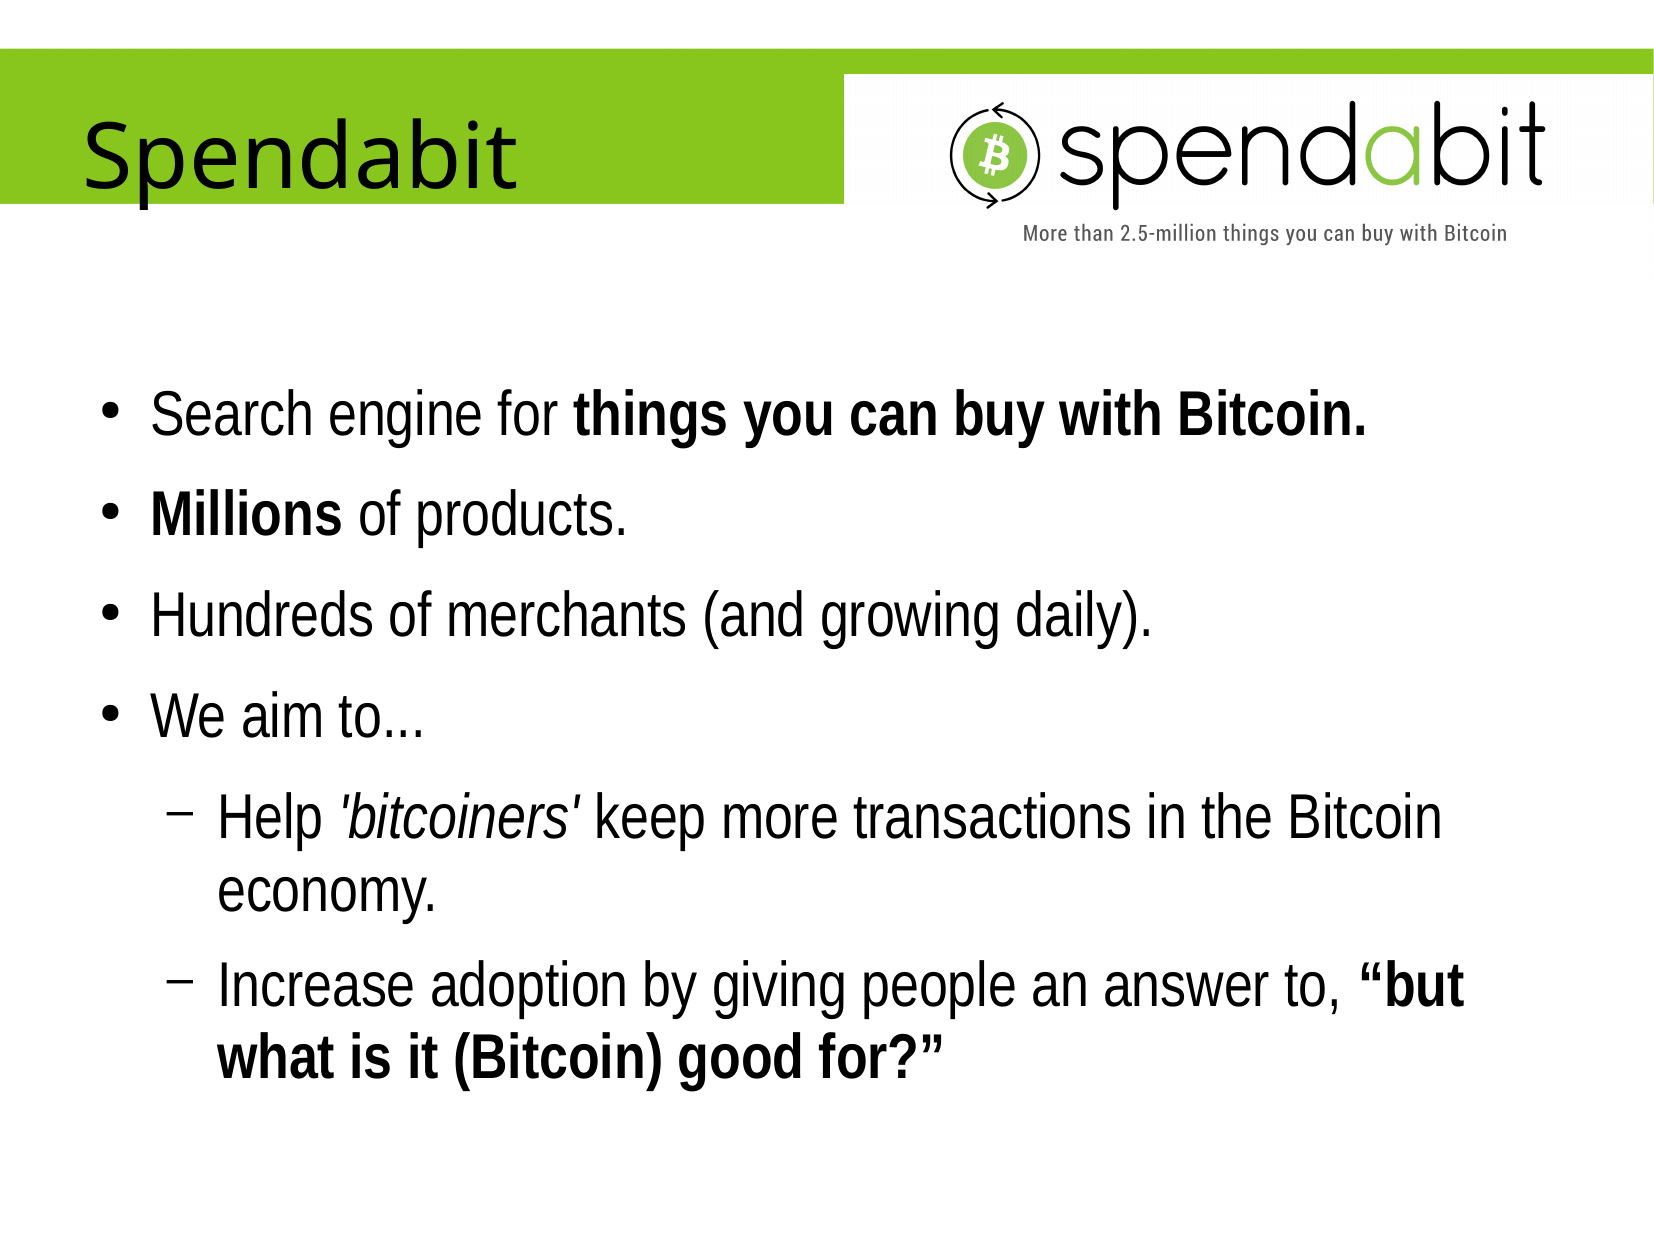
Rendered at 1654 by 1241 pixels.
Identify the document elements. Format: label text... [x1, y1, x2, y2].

title Spendabit [82, 49, 1571, 257]
picture [0, 0, 1654, 1241]
list Search engine for things you can buy with Bitcoin. Millions of products. Hundreds of merchants (and growing daily). We aim to... Help 'bitcoiners' keep more transactions in the Bitcoin economy. Increase adoption by giving people an answer to, “but what is it (Bitcoin) good for?” [82, 375, 1571, 1096]
